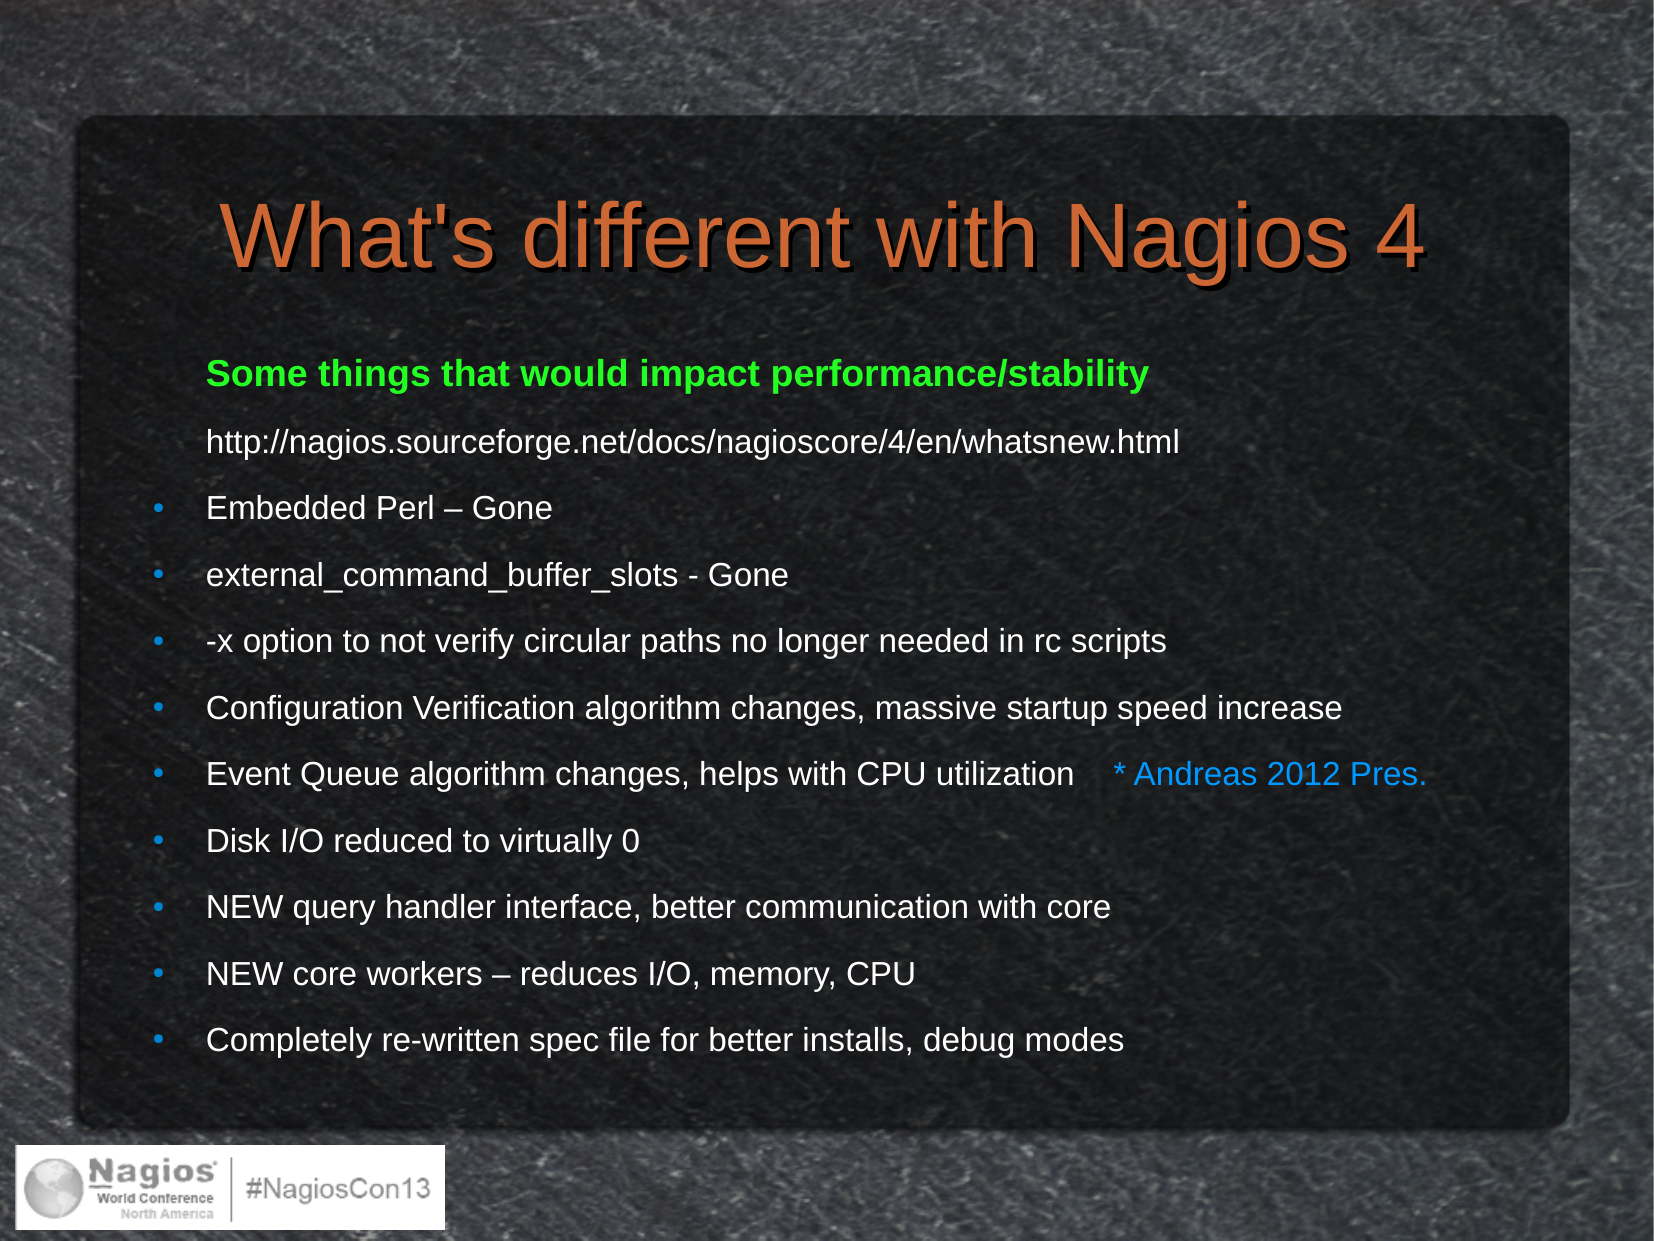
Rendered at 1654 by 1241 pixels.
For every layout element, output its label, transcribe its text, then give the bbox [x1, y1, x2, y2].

picture [0, 0, 1654, 1241]
title What's different with Nagios 4 [129, 118, 1518, 355]
list Some things that would impact performance/stability http://nagios.sourceforge.net/docs/nagioscore/4/en/whatsnew.html Embedded Perl – Gone external_command_buffer_slots - Gone -x option to not verify circular paths no longer needed in rc scripts Configuration Verification algorithm changes, massive startup speed increase Event Queue algorithm changes, helps with CPU utilization * Andreas 2012 Pres. Disk I/O reduced to virtually 0 NEW query handler interface, better communication with core NEW core workers – reduces I/O, memory, CPU Completely re-written spec file for better installs, debug modes [135, 351, 1523, 1126]
